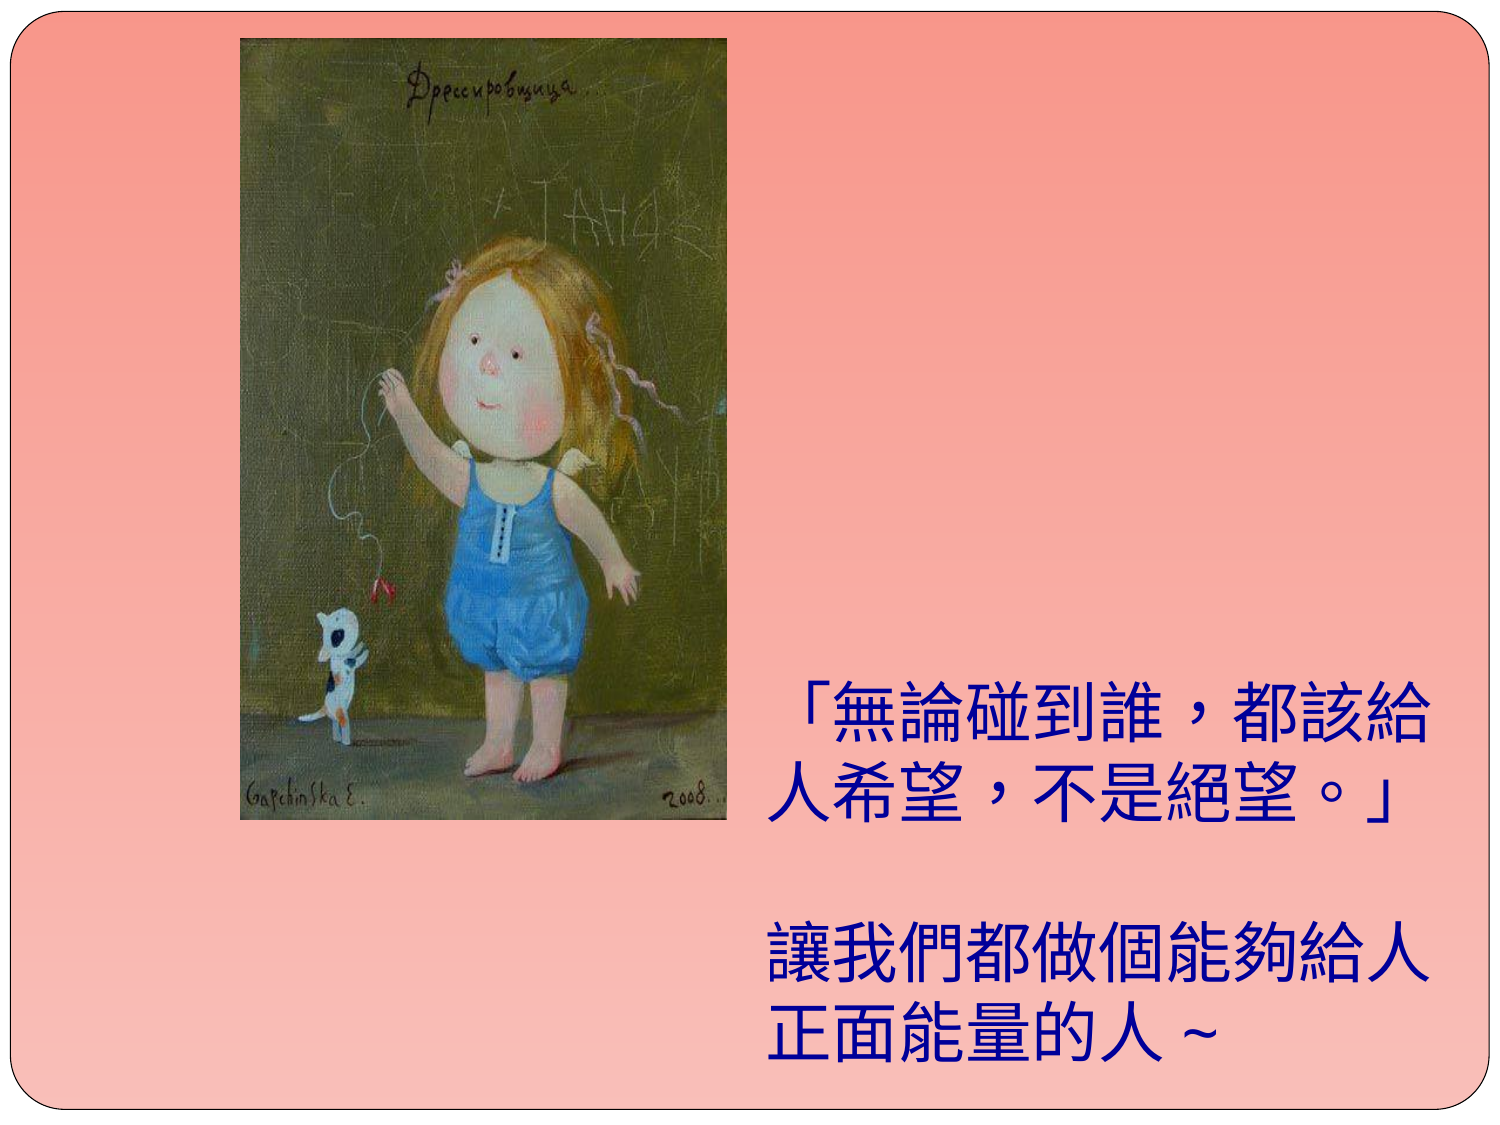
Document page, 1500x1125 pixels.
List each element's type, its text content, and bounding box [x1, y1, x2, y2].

text_box 「無論碰到誰，都該給人希望，不是絕望。」 讓我們都做個能夠給人正面能量的人~ [750, 663, 1500, 1078]
picture [240, 38, 727, 820]
